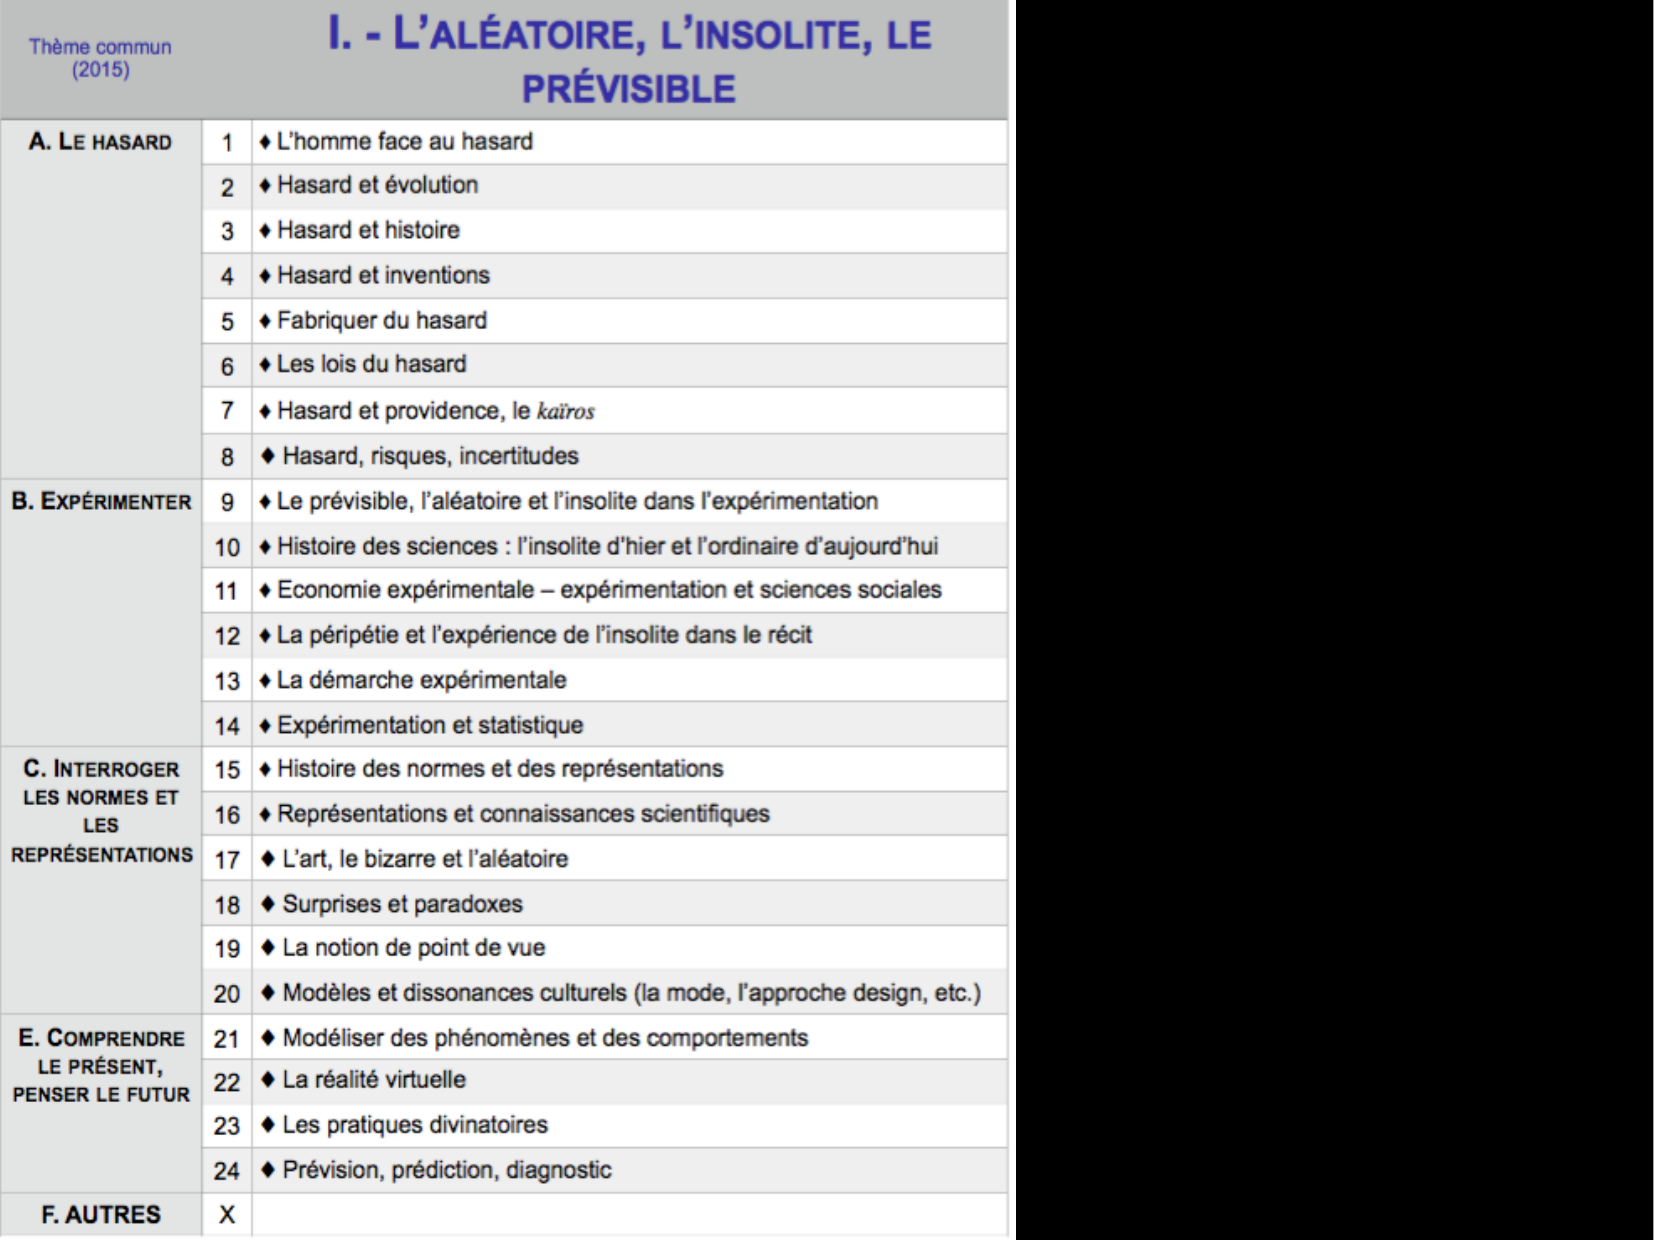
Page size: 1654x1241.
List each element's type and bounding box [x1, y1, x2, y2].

picture [0, 0, 1016, 1241]
